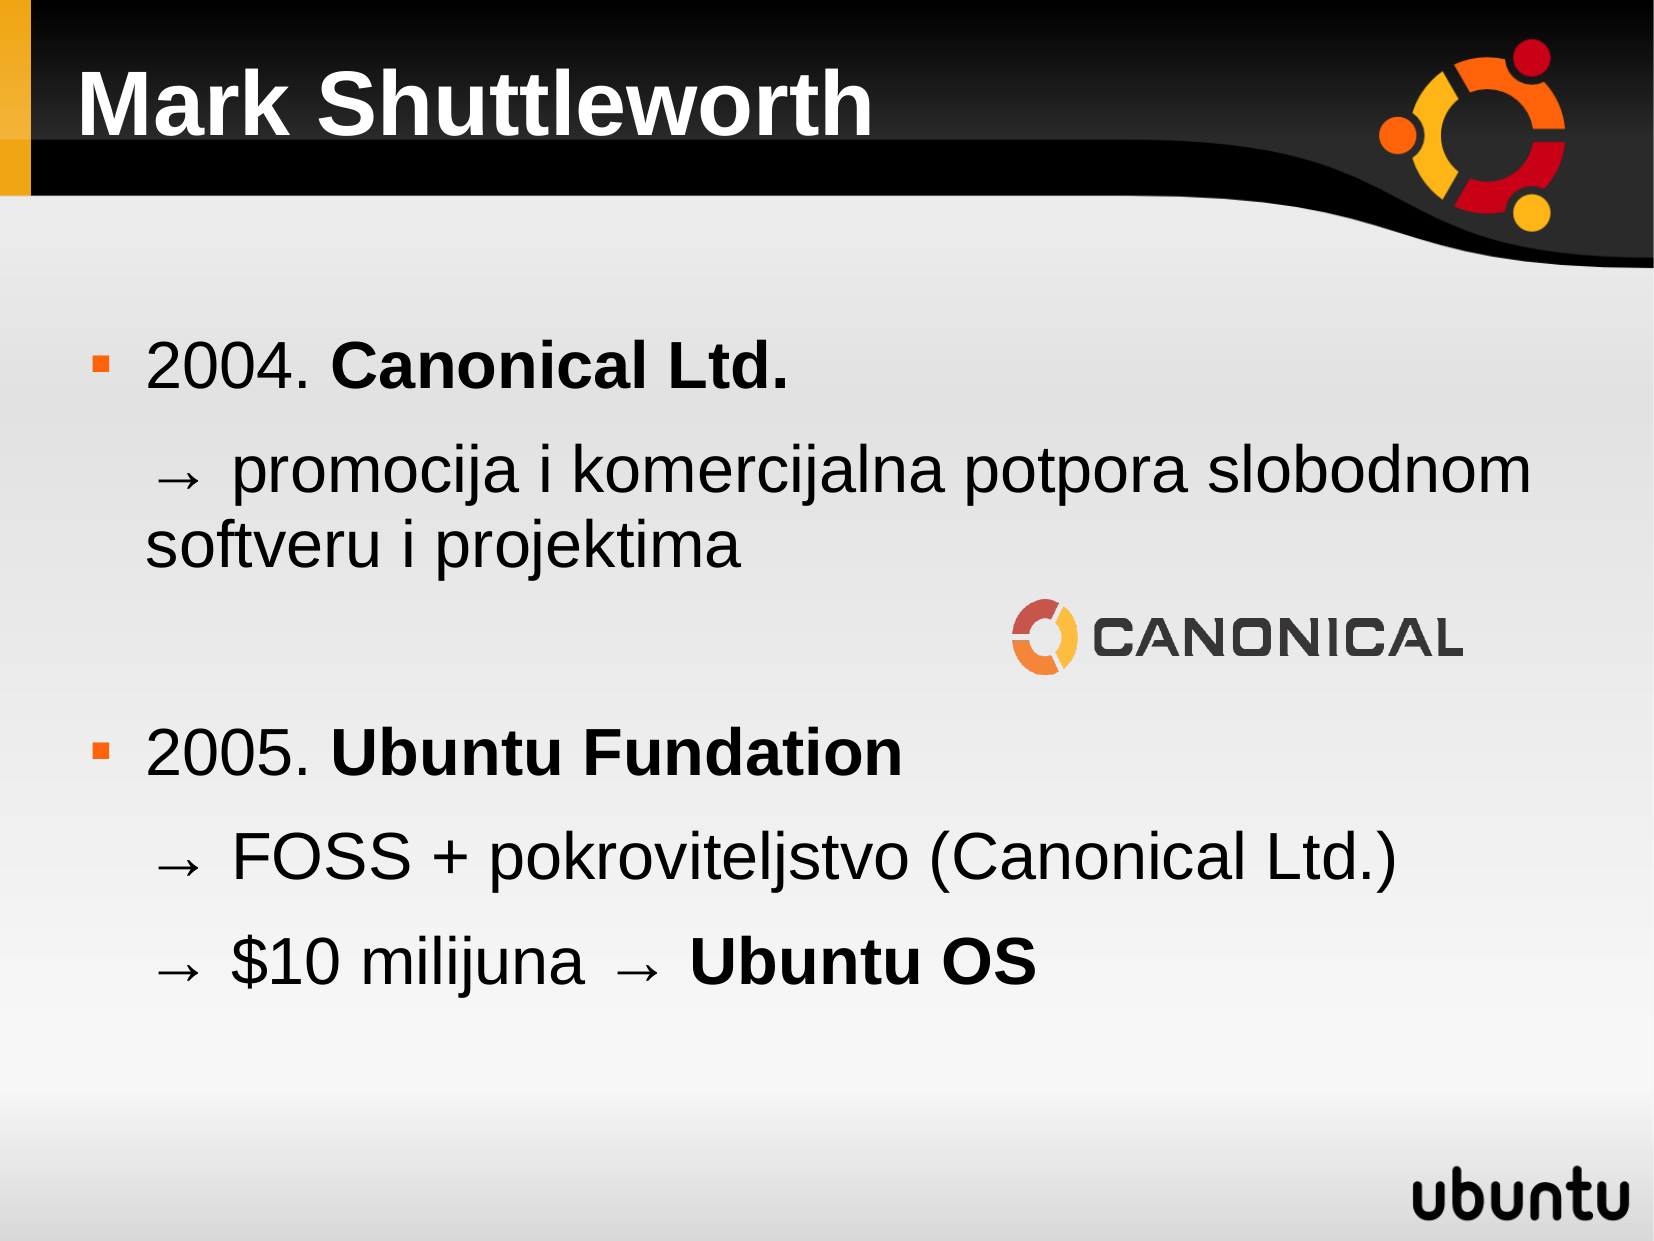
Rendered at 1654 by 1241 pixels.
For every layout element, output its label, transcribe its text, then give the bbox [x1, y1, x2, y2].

picture [0, 0, 1654, 1241]
list 2004. Canonical Ltd. → promocija i komercijalna potpora slobodnom softveru i projektima 2005. Ubuntu Fundation → FOSS + pokroviteljstvo (Canonical Ltd.) → $10 milijuna → Ubuntu OS [75, 327, 1564, 1013]
title Mark Shuttleworth [76, 7, 1565, 200]
